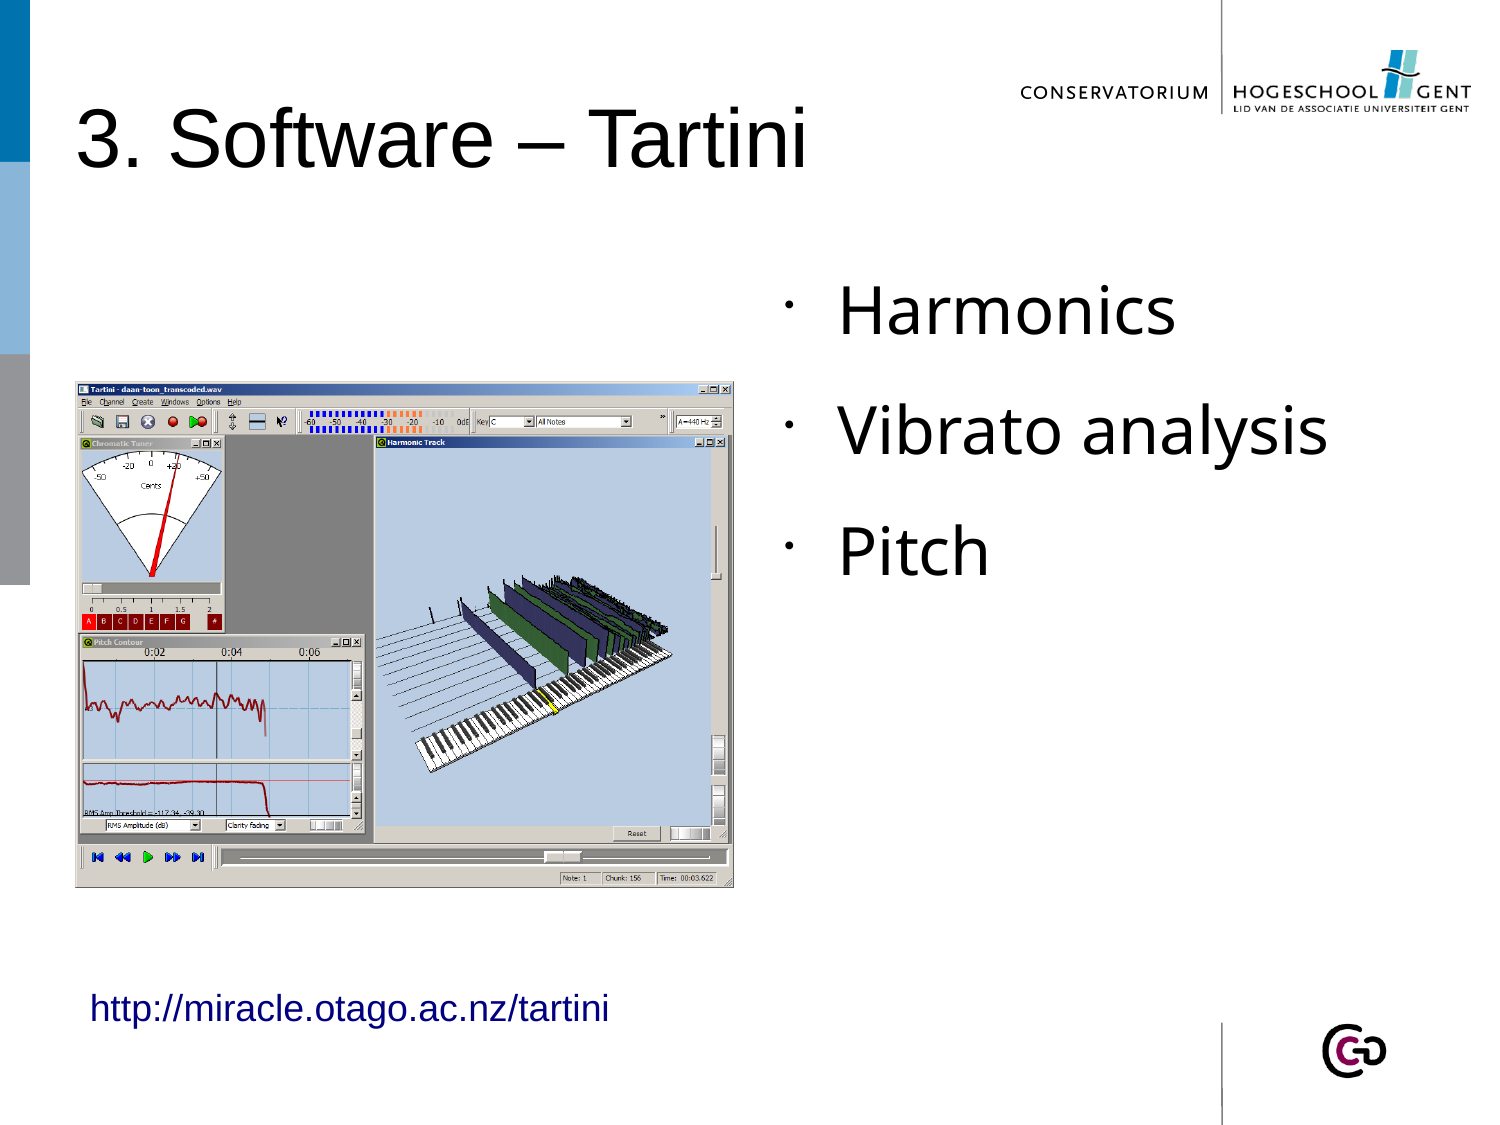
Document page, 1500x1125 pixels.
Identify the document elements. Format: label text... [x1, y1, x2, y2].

picture [75, 381, 734, 888]
picture [1425, 50, 1471, 112]
picture [1298, 1011, 1410, 1090]
picture [0, 162, 30, 585]
list Harmonics Vibrato analysis Pitch [766, 263, 1426, 991]
title 3. Software – Tartini [75, 44, 1425, 233]
text_box http://miracle.otago.ac.nz/tartini [75, 980, 721, 1051]
